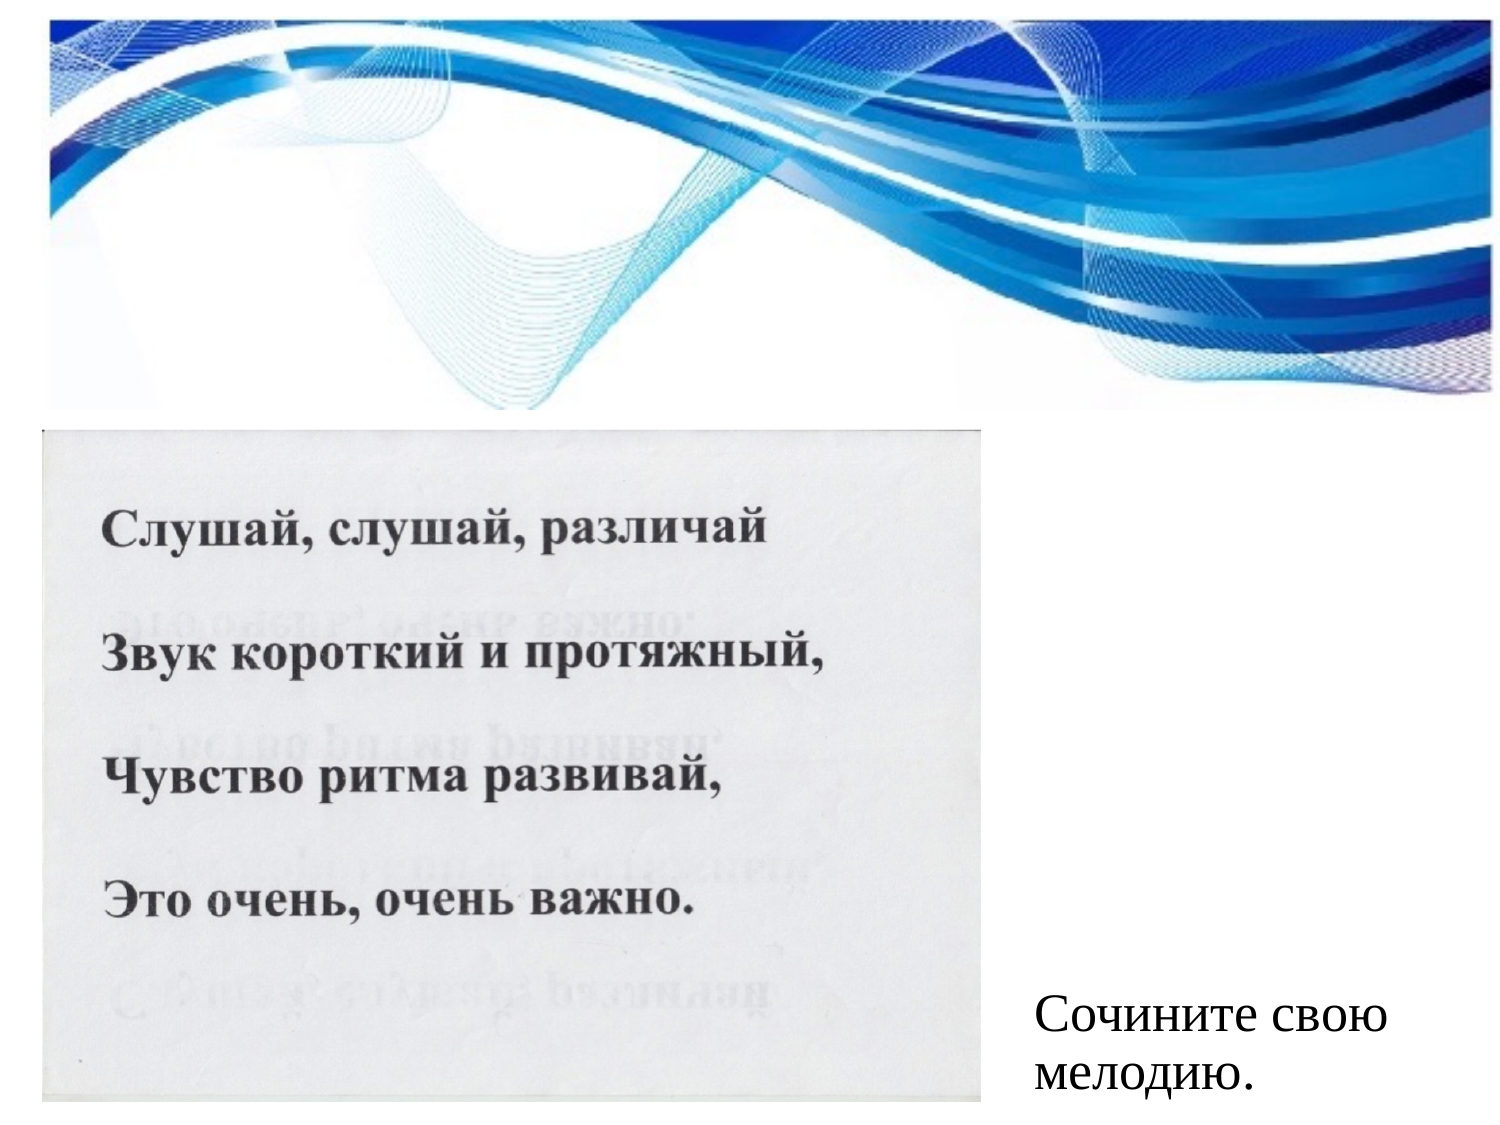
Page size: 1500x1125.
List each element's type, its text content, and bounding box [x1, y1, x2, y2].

title Сочините свою мелодию. [1019, 811, 1500, 1125]
picture [41, 16, 1500, 410]
picture [41, 429, 981, 1102]
